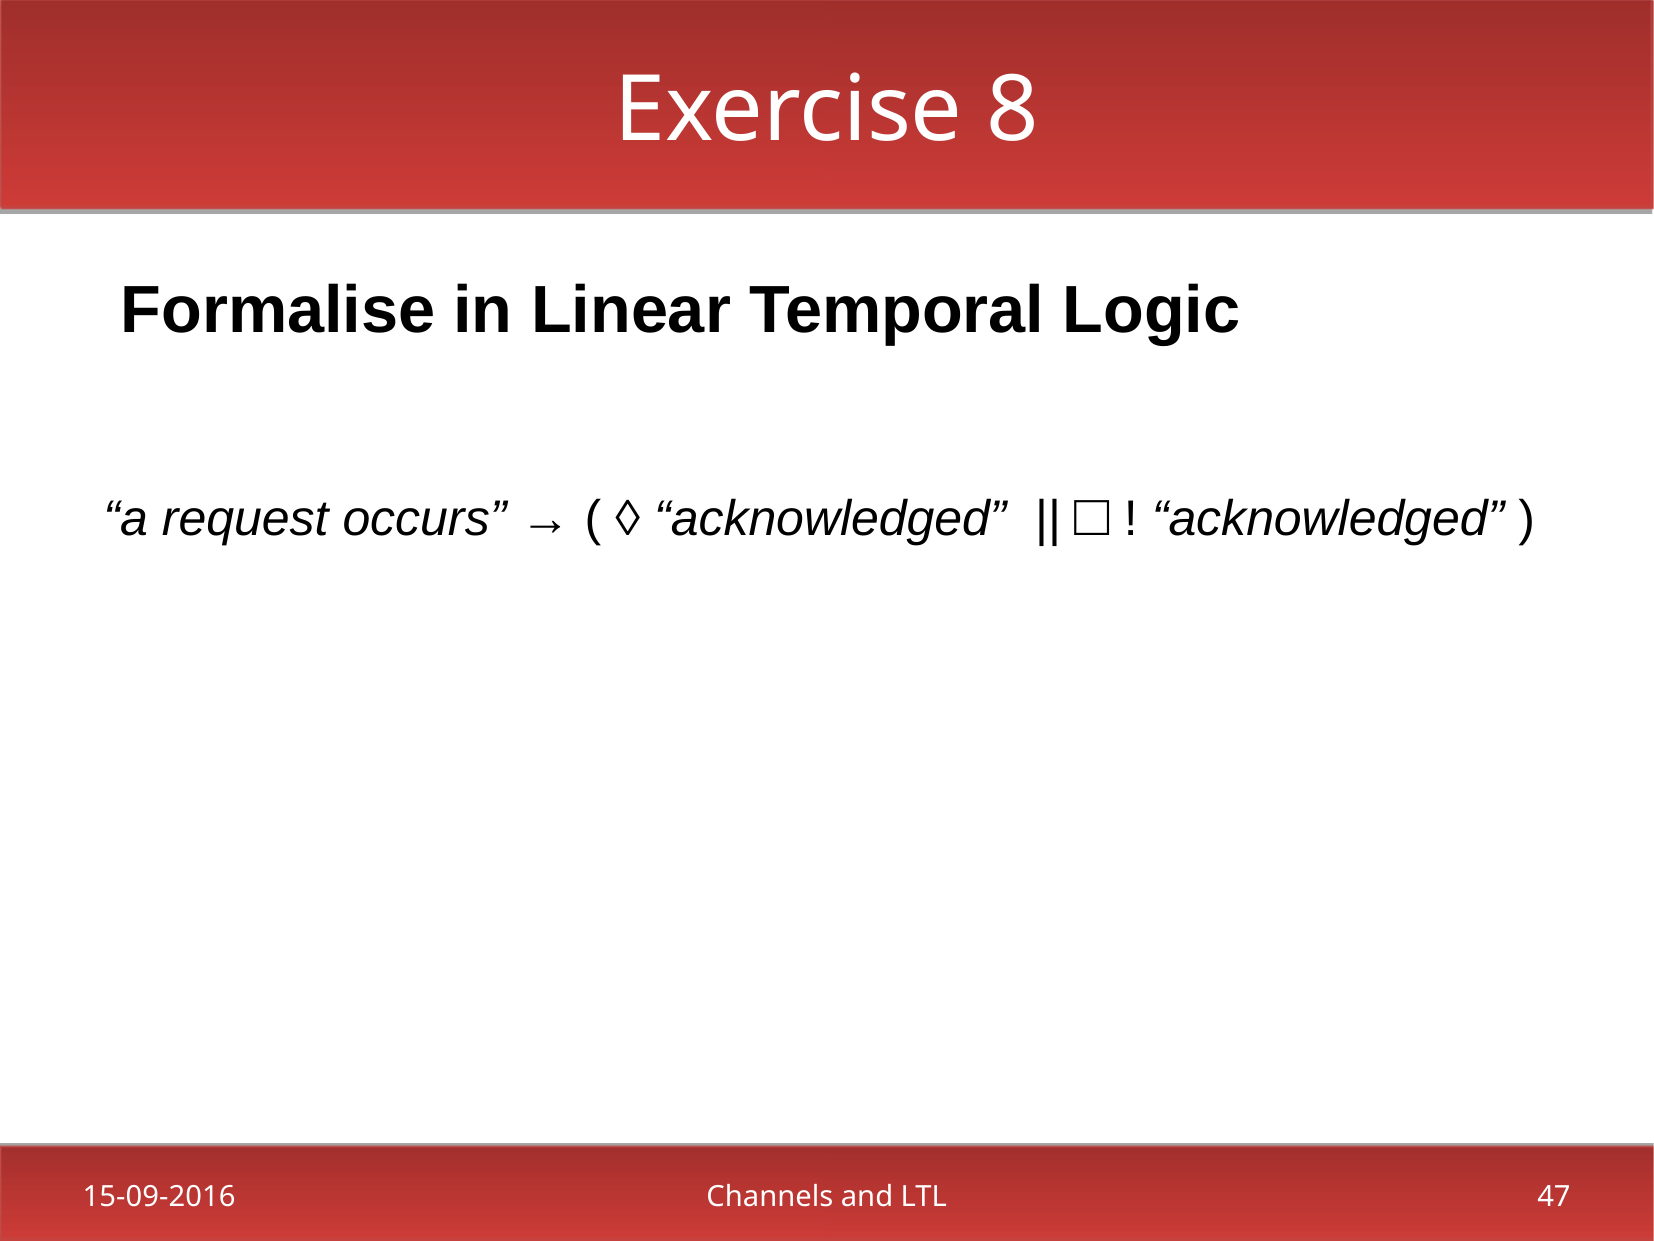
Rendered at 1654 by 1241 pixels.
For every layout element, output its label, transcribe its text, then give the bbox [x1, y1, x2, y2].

picture [0, 0, 1654, 214]
text_box Formalise in Linear Temporal Logic [105, 264, 1259, 355]
title Exercise 8 [59, 31, 1595, 178]
picture [0, 1143, 1654, 1241]
text_box “a request occurs” → ( ◊ “acknowledged” || □ ! “acknowledged” ) [88, 442, 1565, 523]
